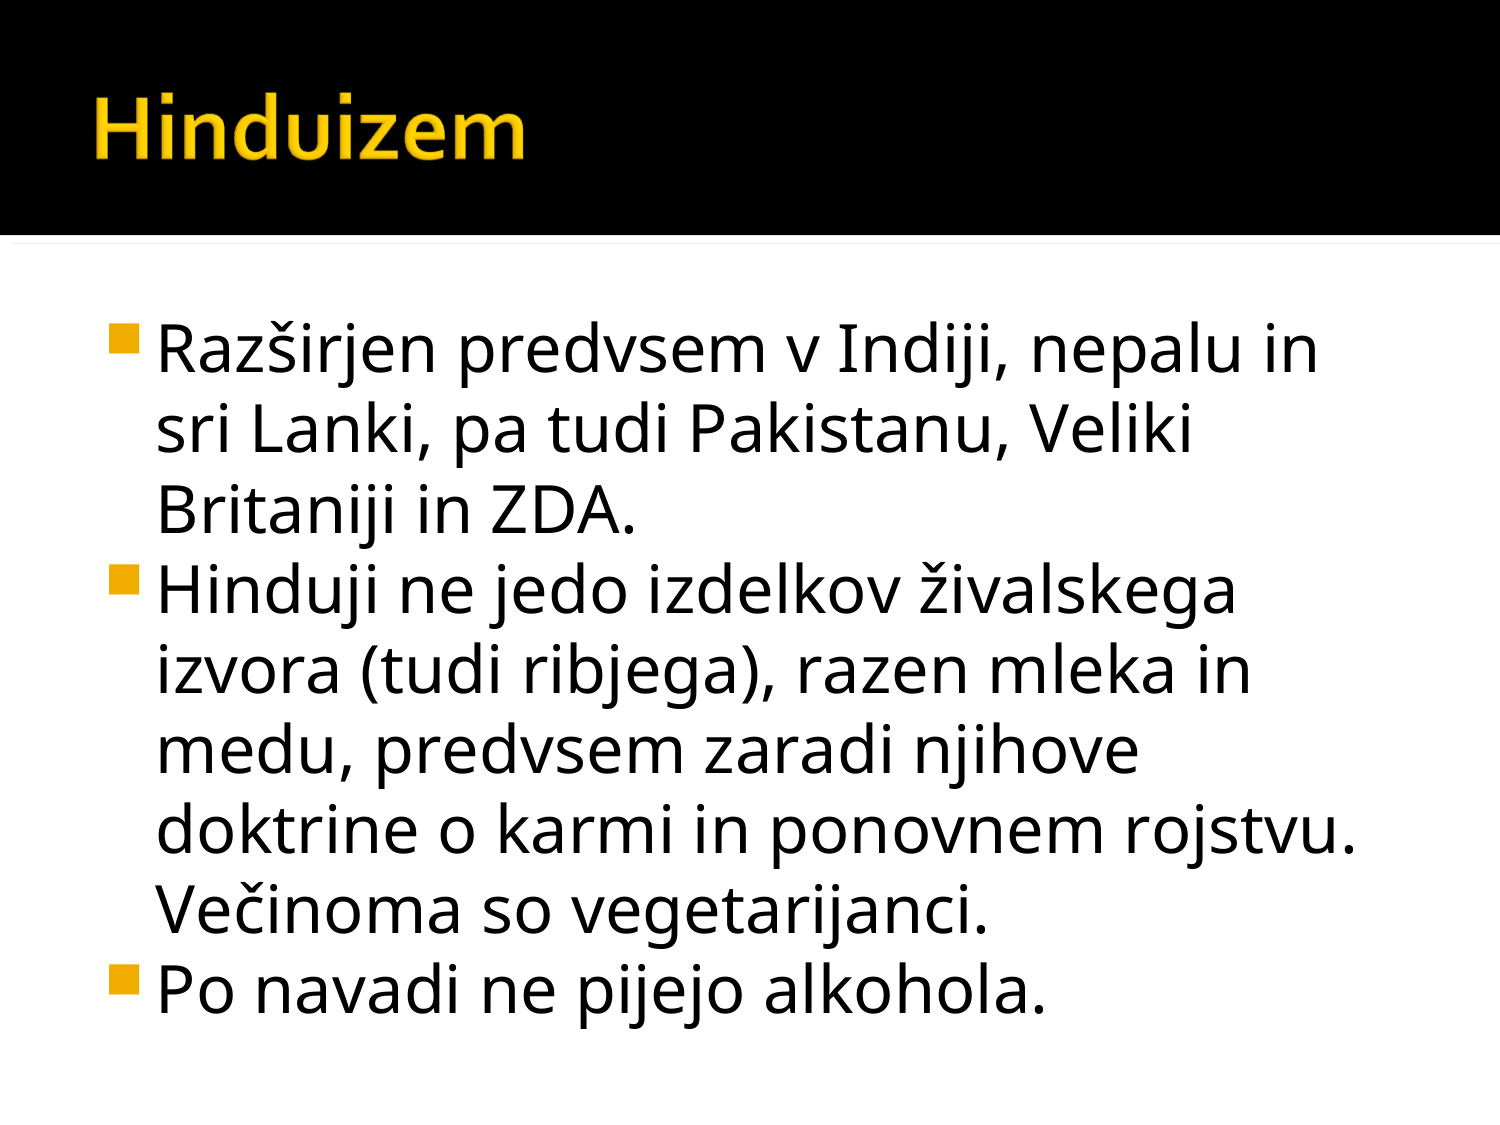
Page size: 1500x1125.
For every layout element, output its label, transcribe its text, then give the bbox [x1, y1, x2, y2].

text_box [31, 24, 1427, 233]
list Razširjen predvsem v Indiji, nepalu in sri Lanki, pa tudi Pakistanu, Veliki Britaniji in ZDA. Hinduji ne jedo izdelkov živalskega izvora (tudi ribjega), razen mleka in medu, predvsem zaradi njihove doktrine o karmi in ponovnem rojstvu. Večinoma so vegetarijanci. Po navadi ne pijejo alkohola. [75, 291, 1426, 1051]
